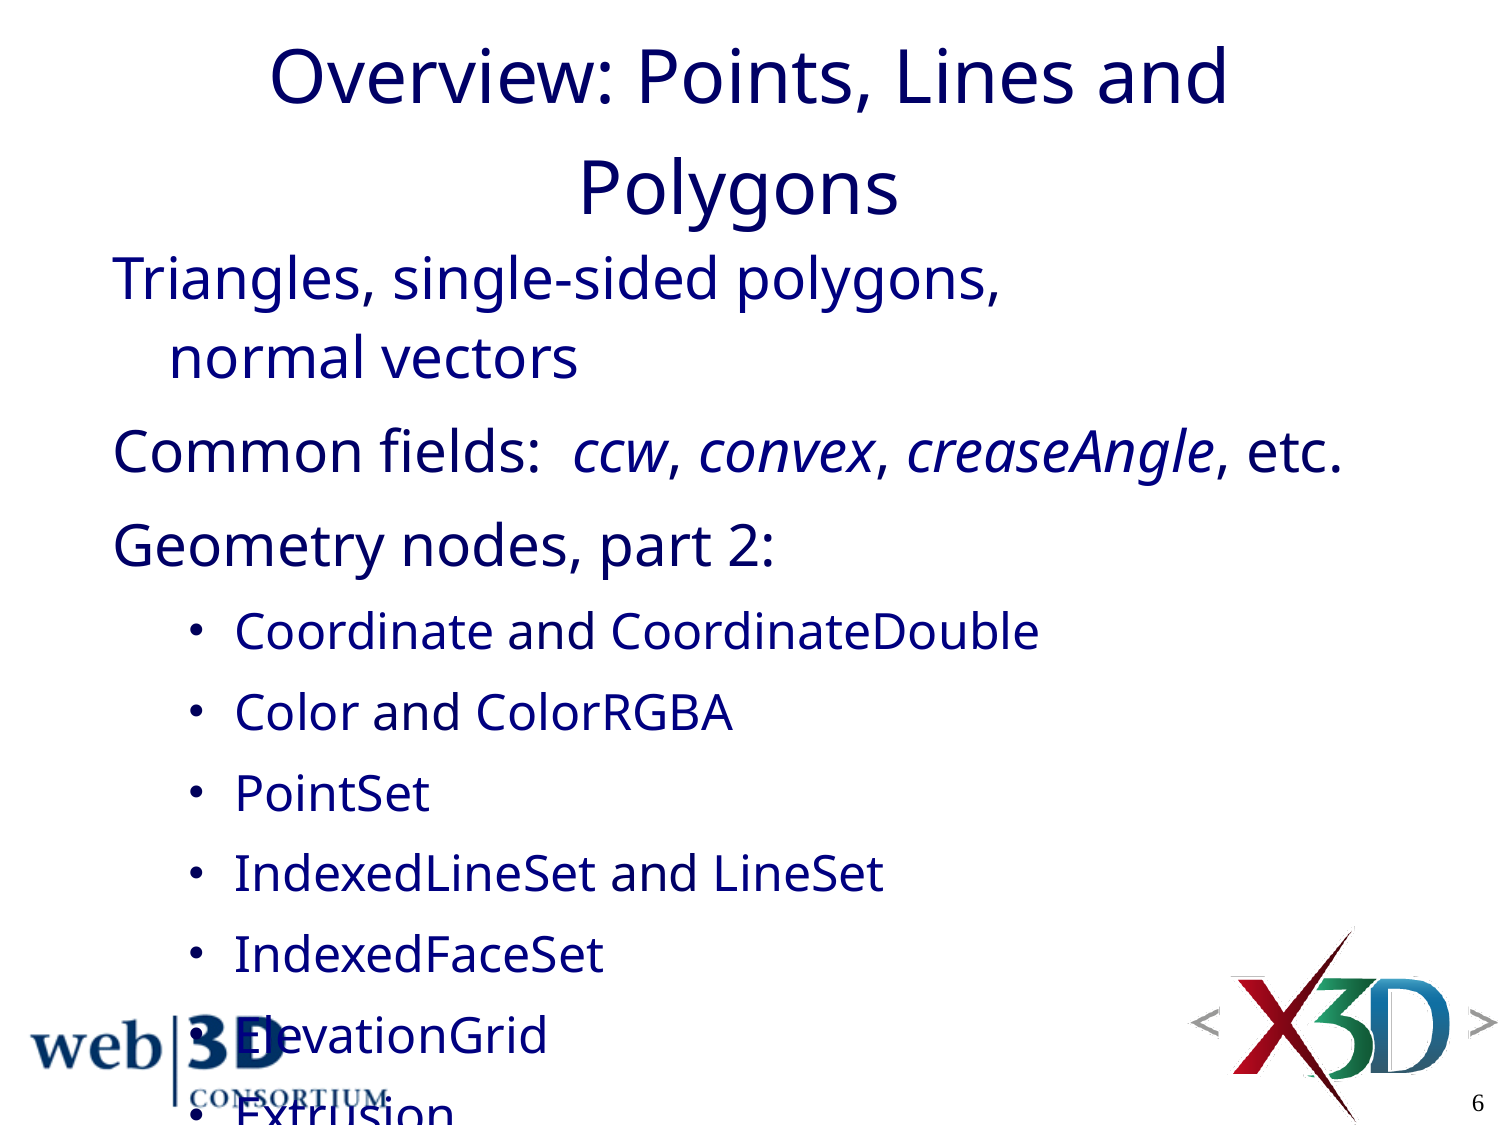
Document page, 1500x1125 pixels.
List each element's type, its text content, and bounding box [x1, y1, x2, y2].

picture [402, 1109, 413, 1118]
picture [12, 998, 413, 1118]
list Triangles, single-sided polygons, normal vectors Common fields: ccw, convex, creaseAngle, etc. Geometry nodes, part 2: Coordinate and CoordinateDouble Color and ColorRGBA PointSet IndexedLineSet and LineSet IndexedFaceSet ElevationGrid Extrusion [112, 237, 1388, 987]
picture [1187, 926, 1500, 1125]
picture [393, 1029, 409, 1050]
title Overview: Points, Lines and Polygons [112, 37, 1388, 226]
